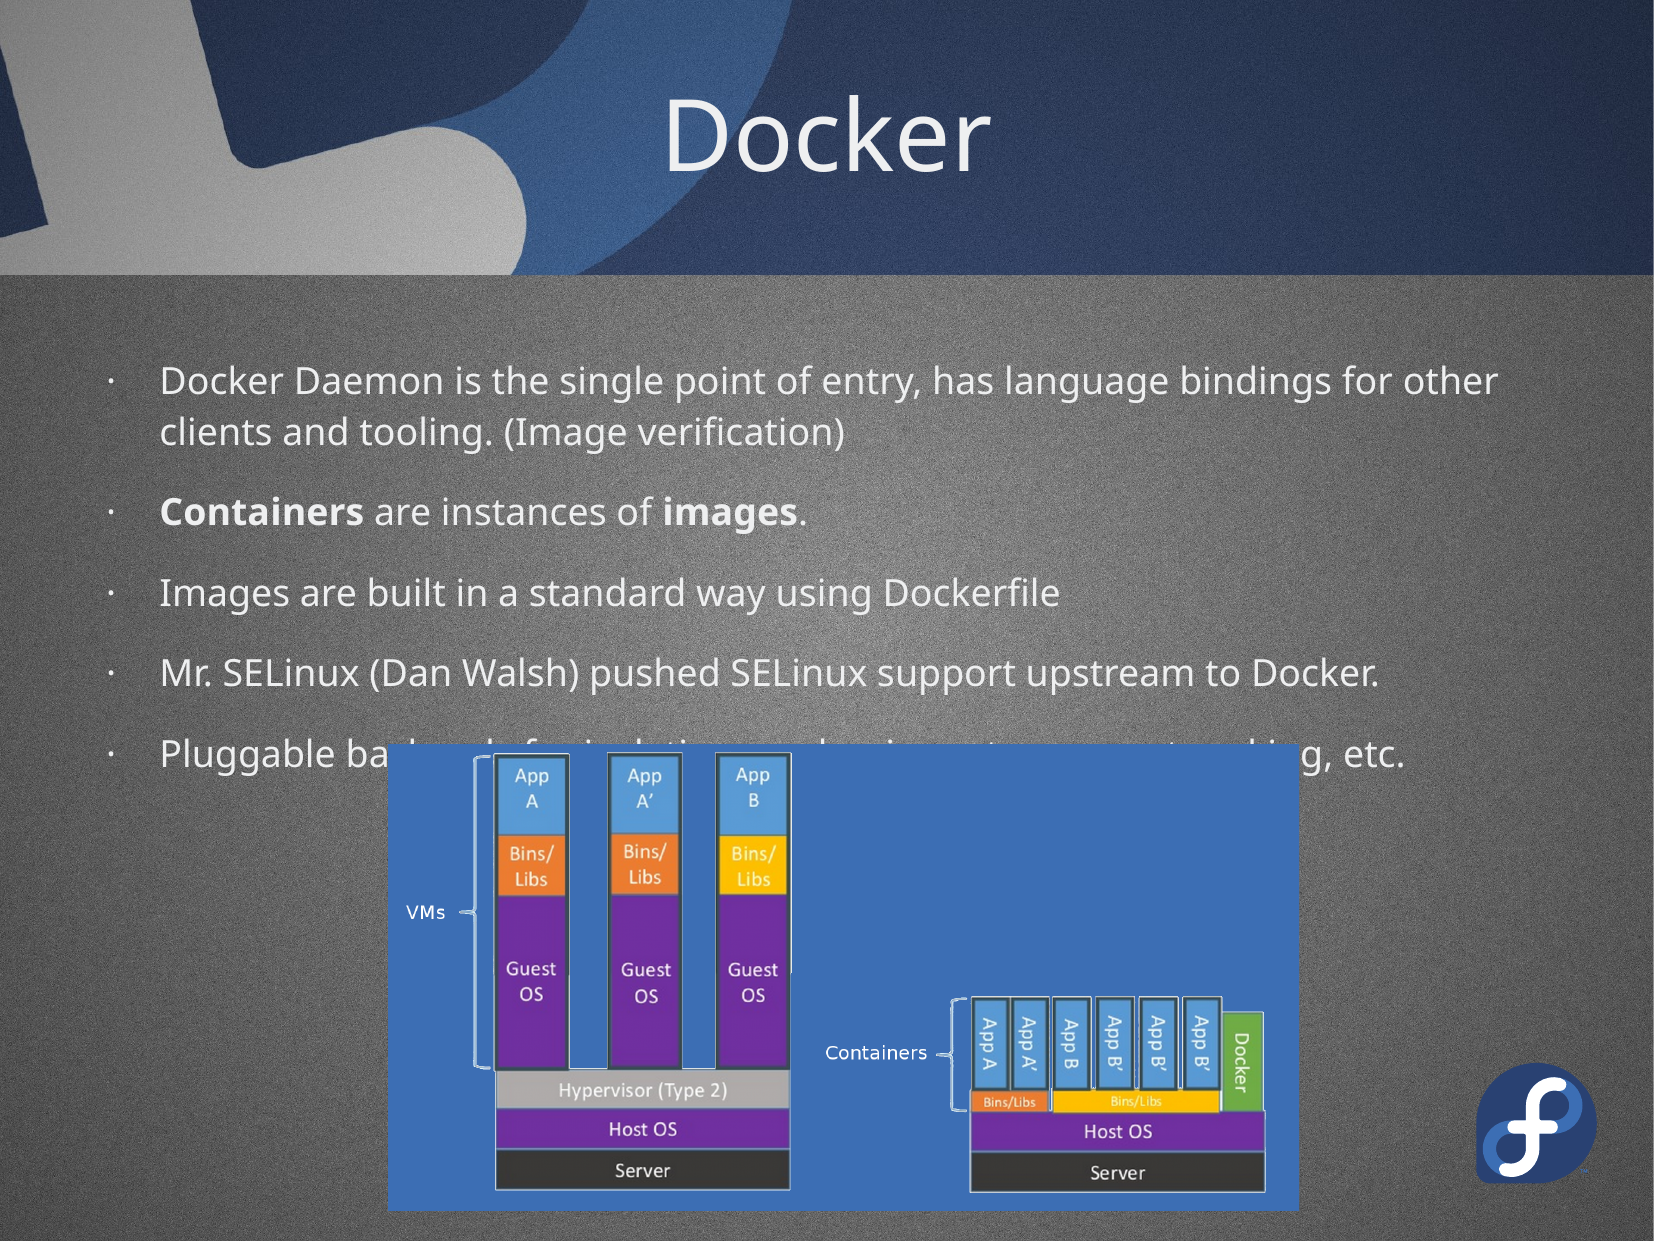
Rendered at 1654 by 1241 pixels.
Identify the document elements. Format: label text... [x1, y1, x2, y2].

title Docker [88, 29, 1565, 237]
picture [0, 0, 1654, 1241]
list Docker Daemon is the single point of entry, has language bindings for other clients and tooling. (Image verification) Containers are instances of images. Images are built in a standard way using Dockerfile Mr. SELinux (Dan Walsh) pushed SELinux support upstream to Docker. Pluggable backends for isolation mechanism, storage, networking, etc. [88, 354, 1536, 1063]
